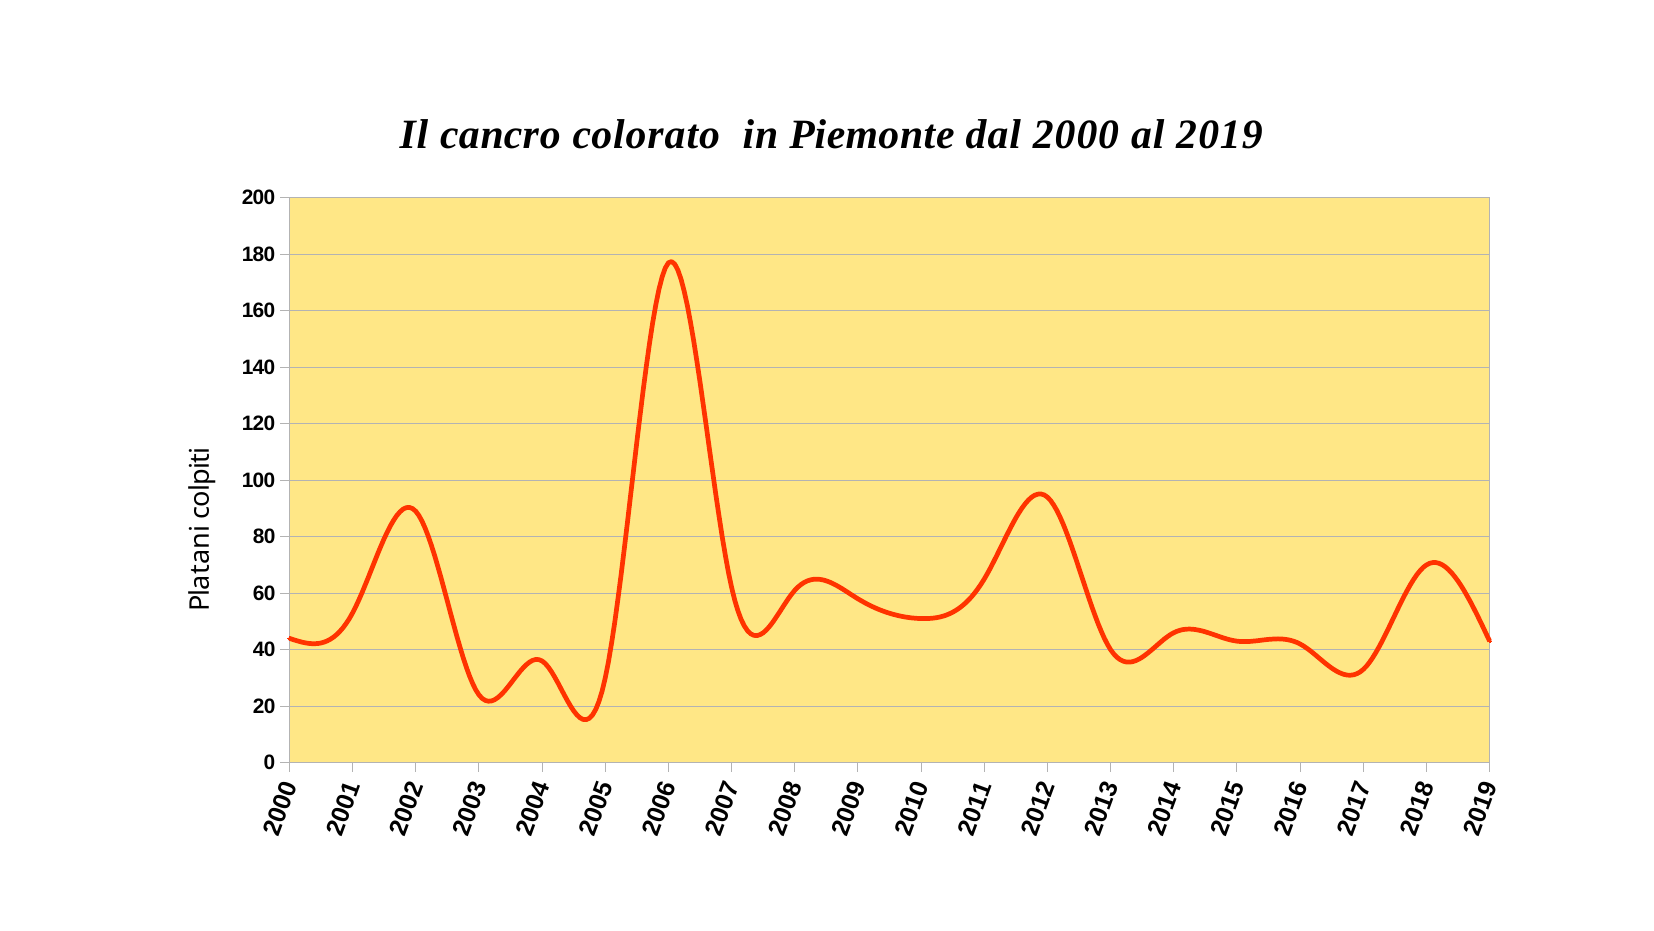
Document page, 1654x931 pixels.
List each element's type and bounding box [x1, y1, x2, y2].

chart [135, 75, 1531, 856]
